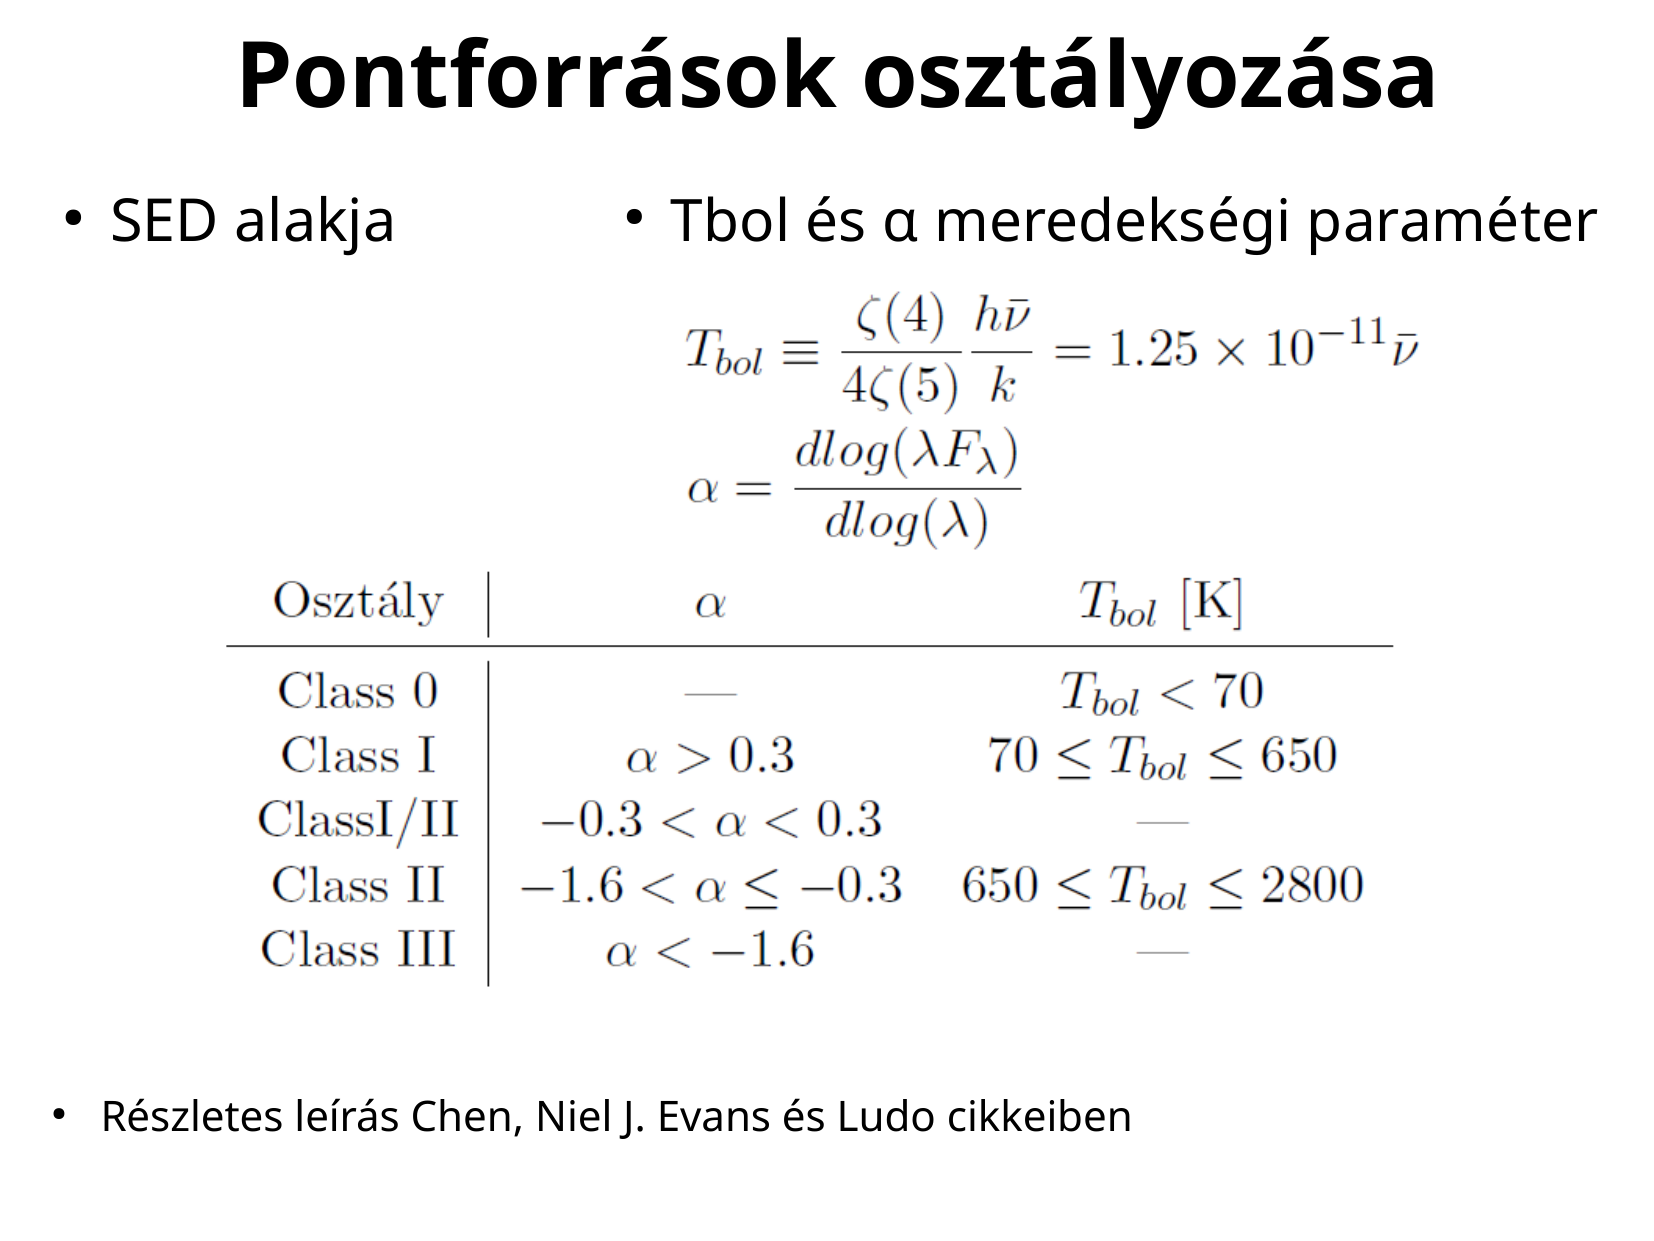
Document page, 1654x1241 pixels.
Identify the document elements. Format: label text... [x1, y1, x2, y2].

list Tbol és α meredekségi paraméter [608, 178, 1630, 260]
picture [200, 273, 1427, 1004]
title Pontforrások osztályozása [94, 13, 1583, 130]
list SED alakja [47, 178, 608, 260]
text_box Részletes leírás Chen, Niel J. Evans és Ludo cikkeiben [35, 1086, 1205, 1193]
